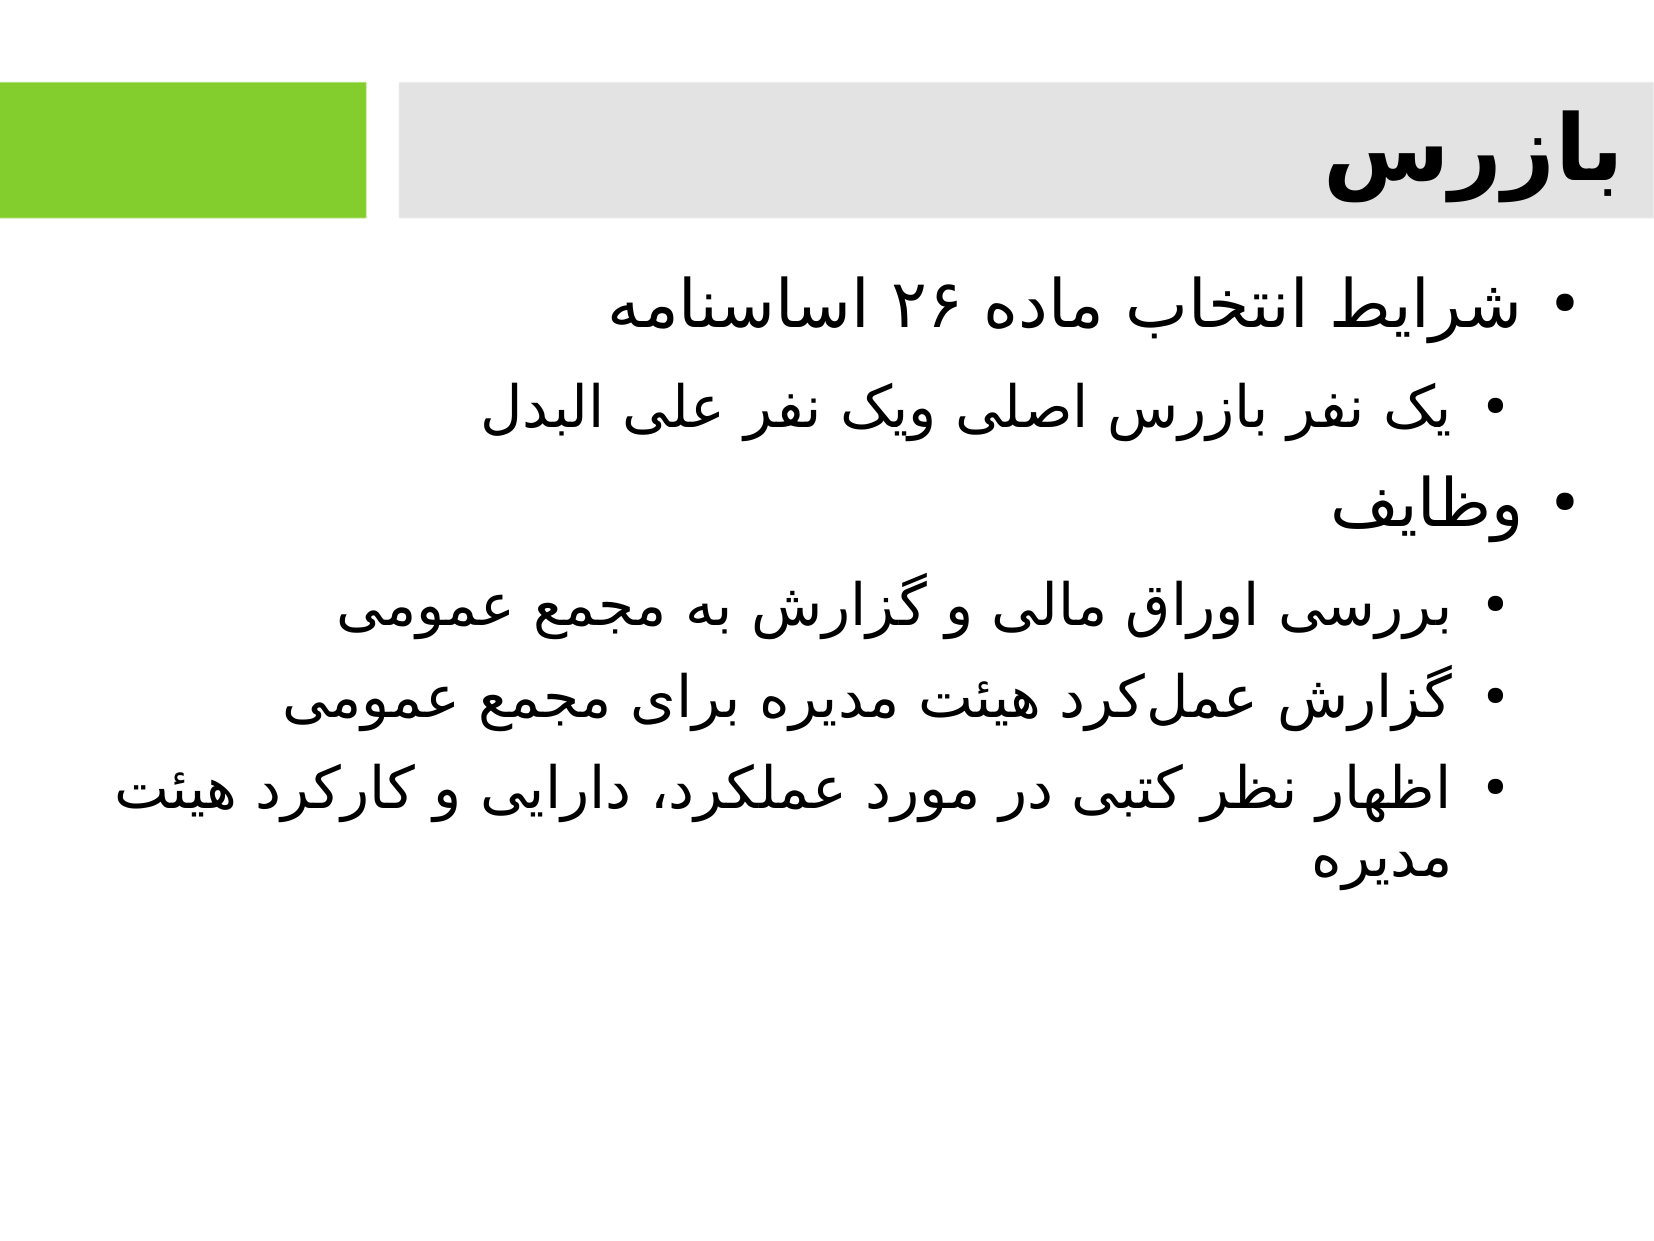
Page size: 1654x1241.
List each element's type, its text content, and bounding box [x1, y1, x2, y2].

title بازرس [313, 73, 1625, 223]
list شرایط انتخاب ماده ۲۶ اساسنامه یک نفر بازرس اصلی ویک نفر علی البدل وظایف بررسی اوراق مالی و گزارش به مجمع عمومی گزارش عمل‌کرد هیئت مدیره برای مجمع عمومی اظهار نظر کتبی در مورد عملکرد، دارایی و کارکرد هیئت مدیره [82, 265, 1595, 1152]
picture [0, 0, 1654, 1241]
